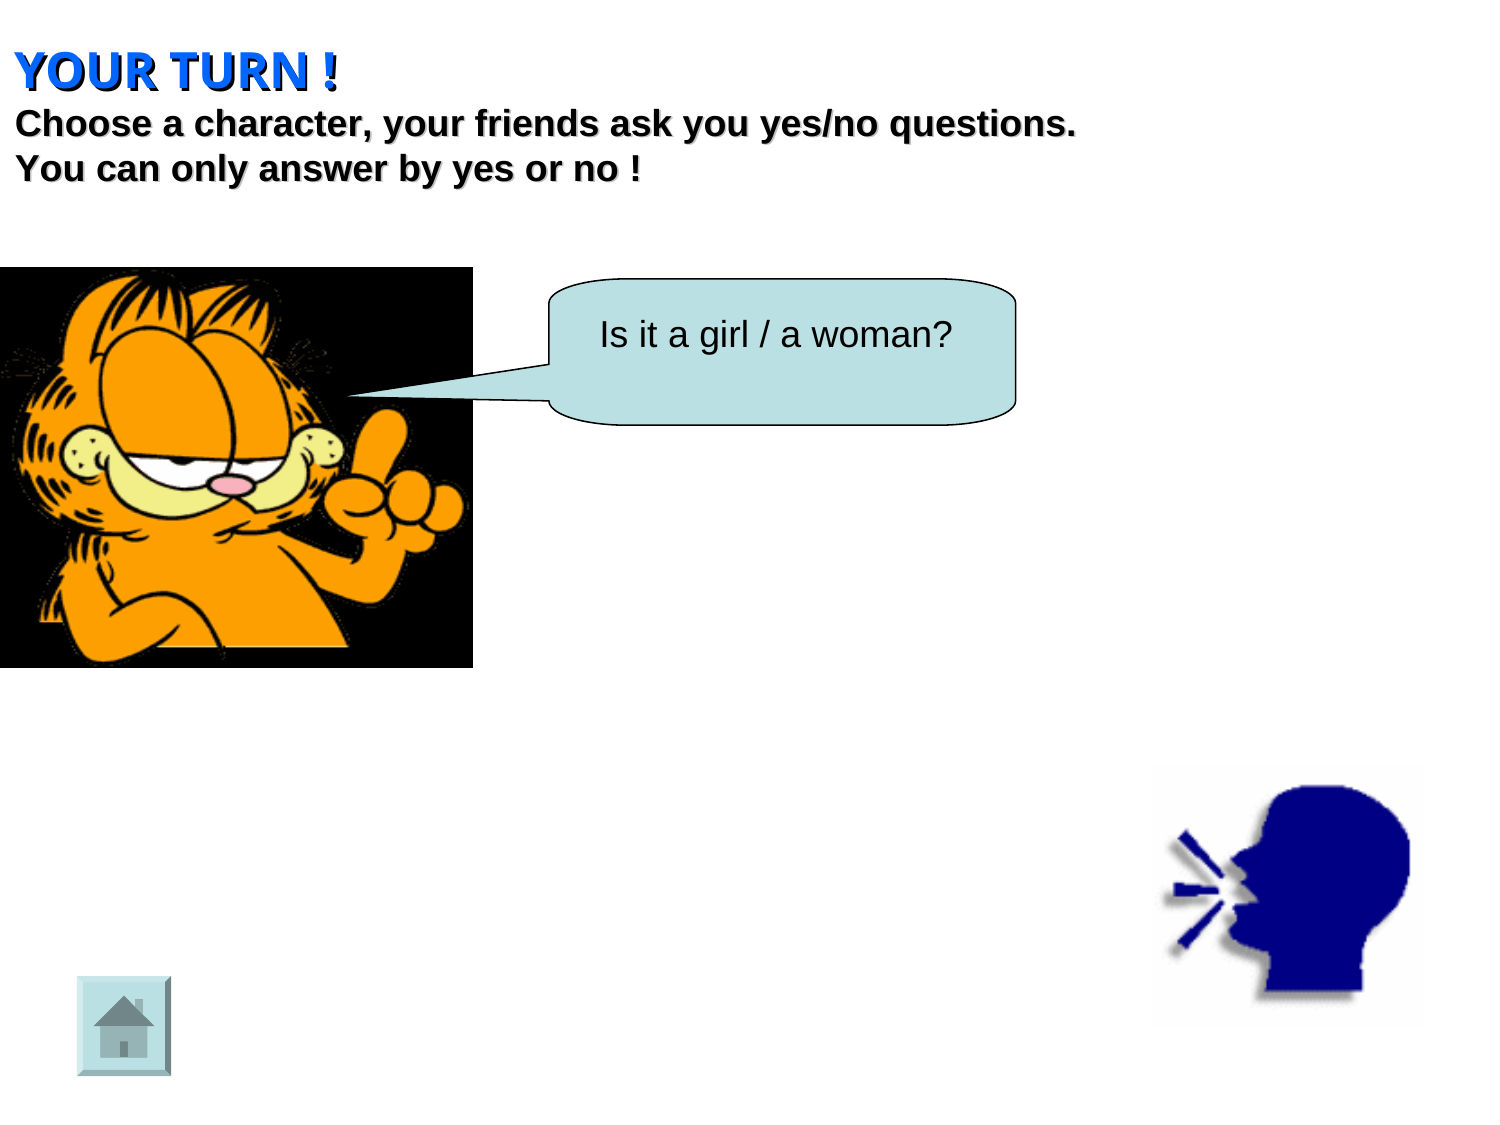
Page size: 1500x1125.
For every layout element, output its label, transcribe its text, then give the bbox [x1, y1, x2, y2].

picture [0, 267, 473, 668]
text_box [77, 976, 172, 1077]
picture [1151, 763, 1424, 1029]
text_box [336, 278, 1016, 426]
text_box Is it a girl / a woman? [584, 302, 1105, 364]
text_box YOUR TURN ! Choose a character, your friends ask you yes/no questions. You can only answer by yes or no ! [0, 30, 1093, 197]
